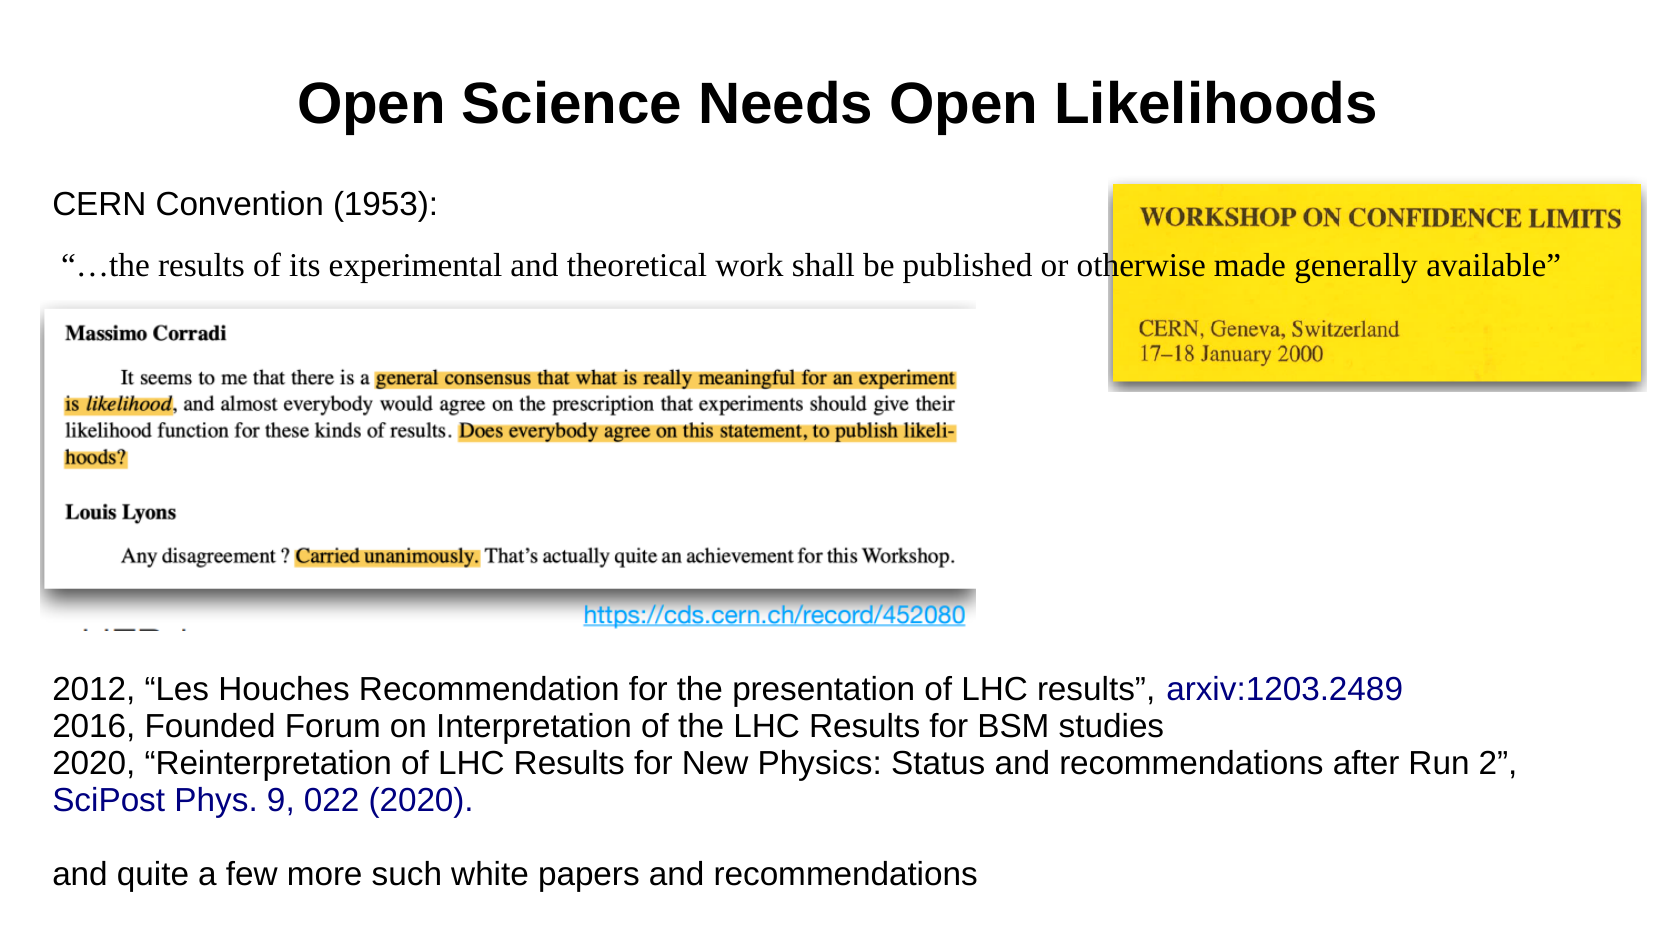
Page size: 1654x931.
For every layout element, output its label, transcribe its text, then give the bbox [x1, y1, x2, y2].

text_box 2012, “Les Houches Recommendation for the presentation of LHC results”, arxiv:1203.2489 2016, Founded Forum on Interpretation of the LHC Results for BSM studies 2020, “Reinterpretation of LHC Results for New Physics: Status and recommendations after Run 2”, SciPost Phys. 9, 022 (2020). and quite a few more such white papers and recommendations [37, 663, 1613, 901]
text_box CERN Convention (1953): [37, 177, 788, 230]
text_box Open Science Needs Open Likelihoods [181, 63, 1495, 144]
picture [1108, 175, 1647, 392]
picture [40, 300, 976, 631]
text_box “…the results of its experimental and theoretical work shall be published or otherwise made generally available” [46, 239, 1595, 365]
